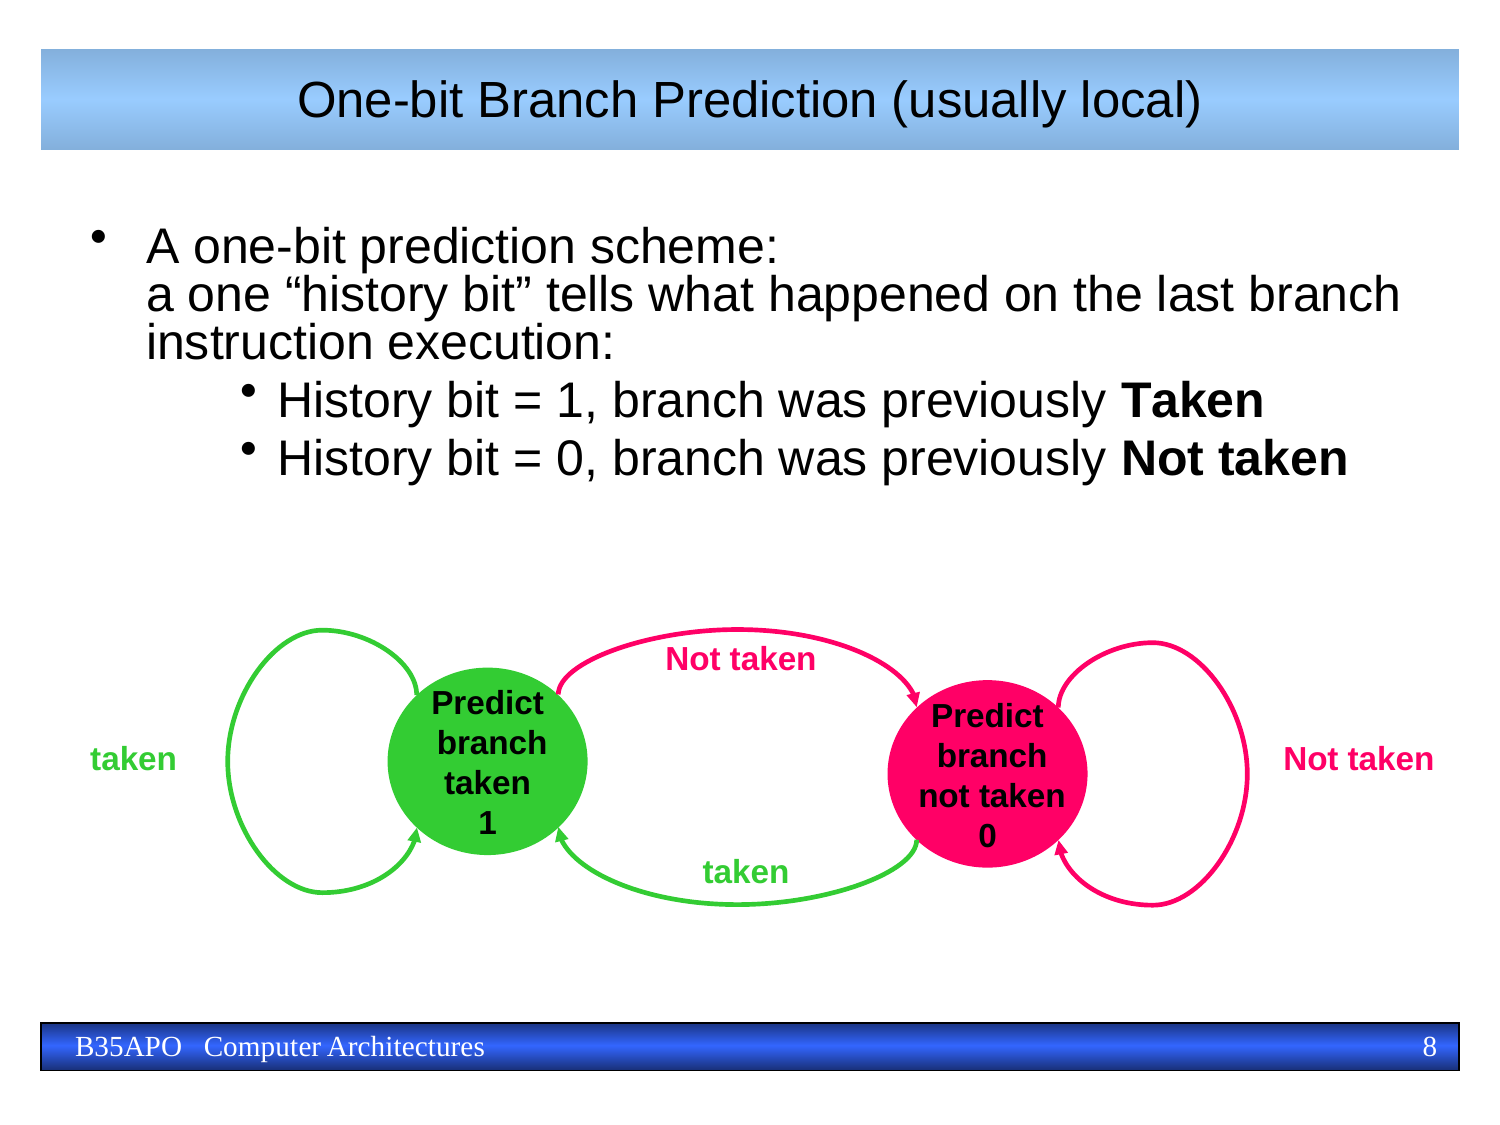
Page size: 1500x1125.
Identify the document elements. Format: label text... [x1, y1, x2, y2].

text_box taken [75, 730, 192, 785]
text_box Predict branch not taken 0 [887, 680, 1088, 868]
text_box Predict branch taken 1 [387, 667, 588, 856]
text_box Not taken [650, 630, 832, 685]
text_box taken [687, 842, 805, 898]
title One-bit Branch Prediction (usually local) [41, 49, 1459, 150]
text_box Not taken [1268, 730, 1450, 785]
text_box A one-bit prediction scheme: a one “history bit” tells what happened on the last branch instruction execution: History bit = 1, branch was previously Taken History bit = 0, branch was previously Not taken [75, 217, 1426, 581]
